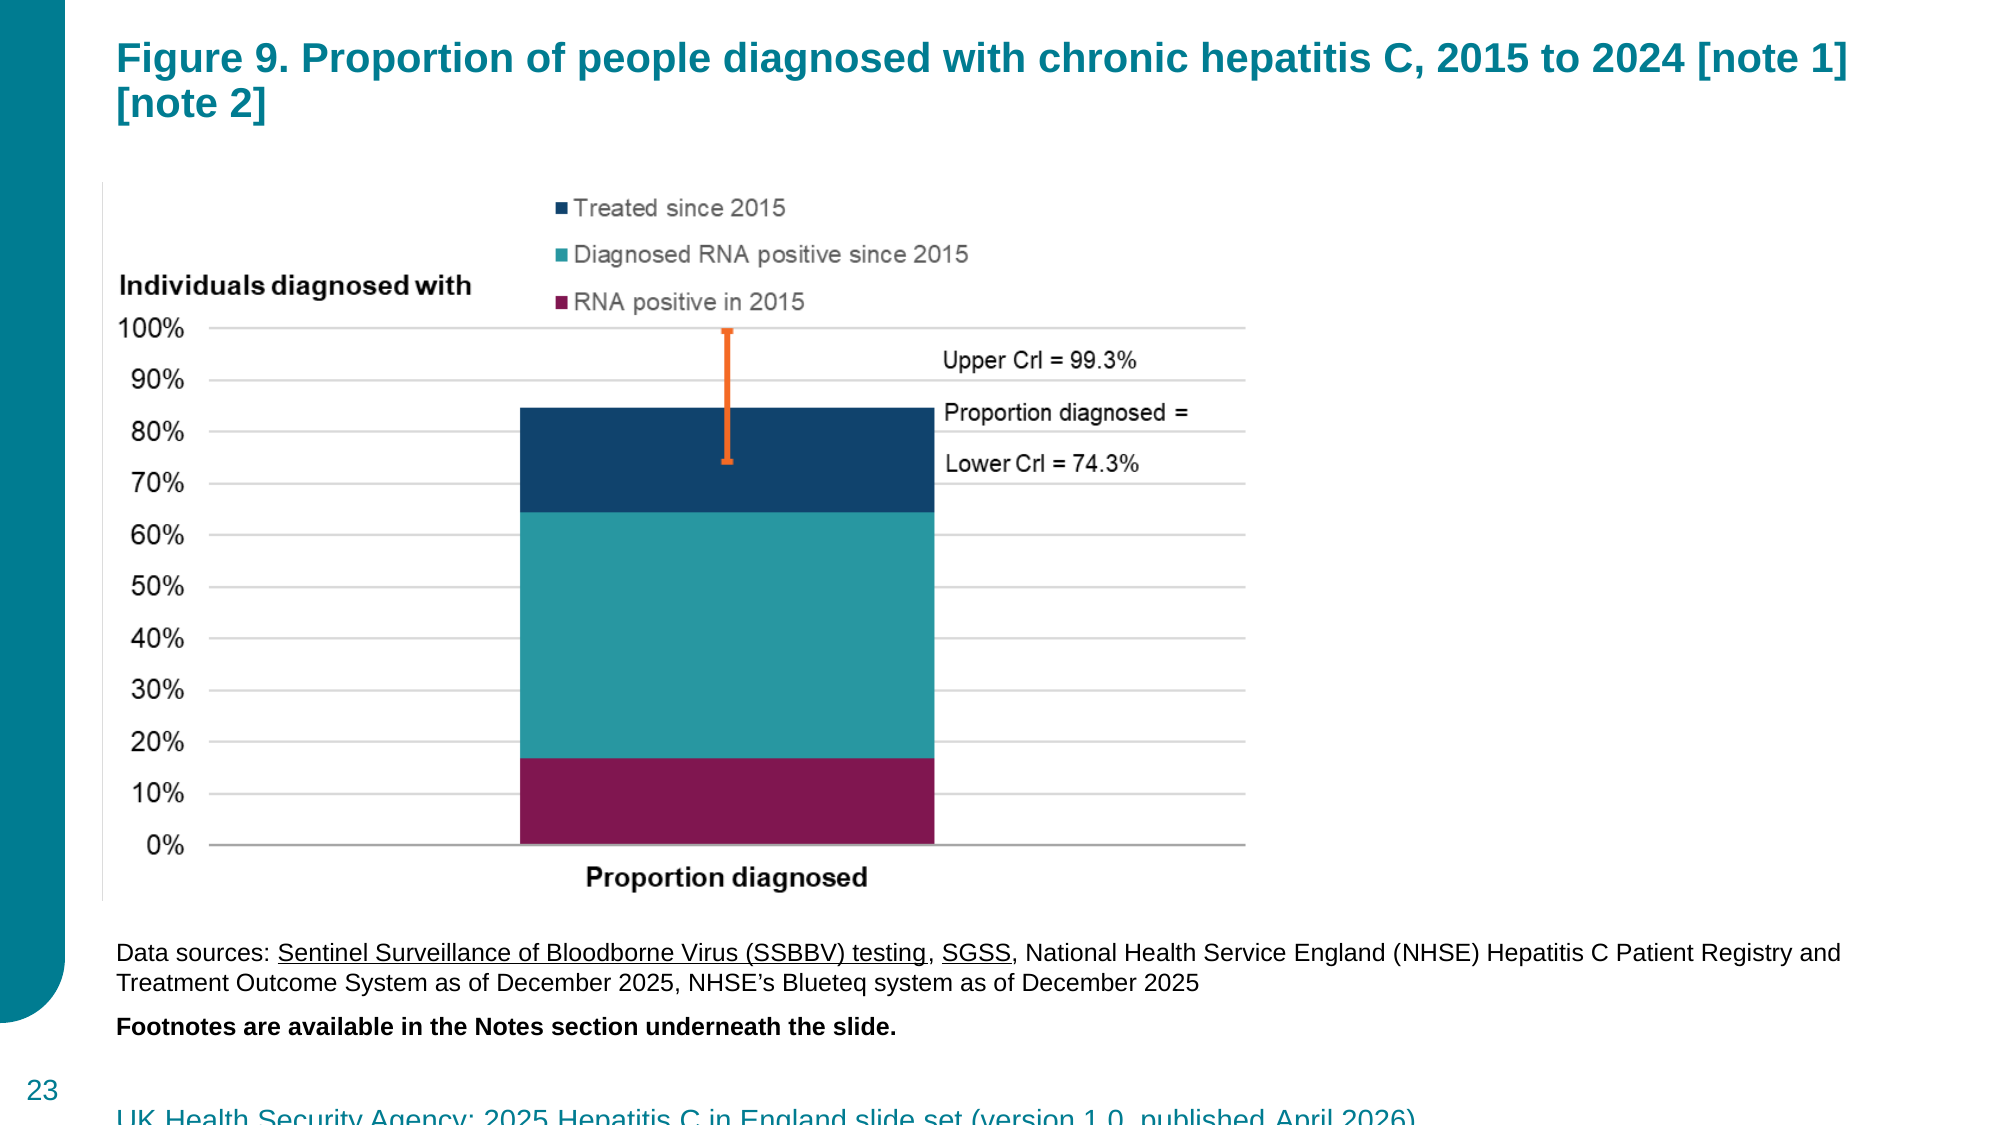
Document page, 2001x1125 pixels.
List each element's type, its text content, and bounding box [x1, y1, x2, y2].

title Figure 9. Proportion of people diagnosed with chronic hepatitis C, 2015 to 2024 [note 1][note 2] [101, 29, 1926, 144]
text_box Data sources: Sentinel Surveillance of Bloodborne Virus (SSBBV) testing, SGSS, National Health Service England (NHSE) Hepatitis C Patient Registry and Treatment Outcome System as of December 2025, NHSE’s Blueteq system as of December 2025 [101, 928, 1877, 1005]
text_box Footnotes are available in the Notes section underneath the slide. [101, 1002, 1069, 1049]
picture [101, 182, 1267, 901]
text_box [11, 1058, 78, 1119]
text_box UK Health Security Agency: 2025 Hepatitis C in England slide set (version 1.0, published April 2026) [101, 1058, 1743, 1119]
